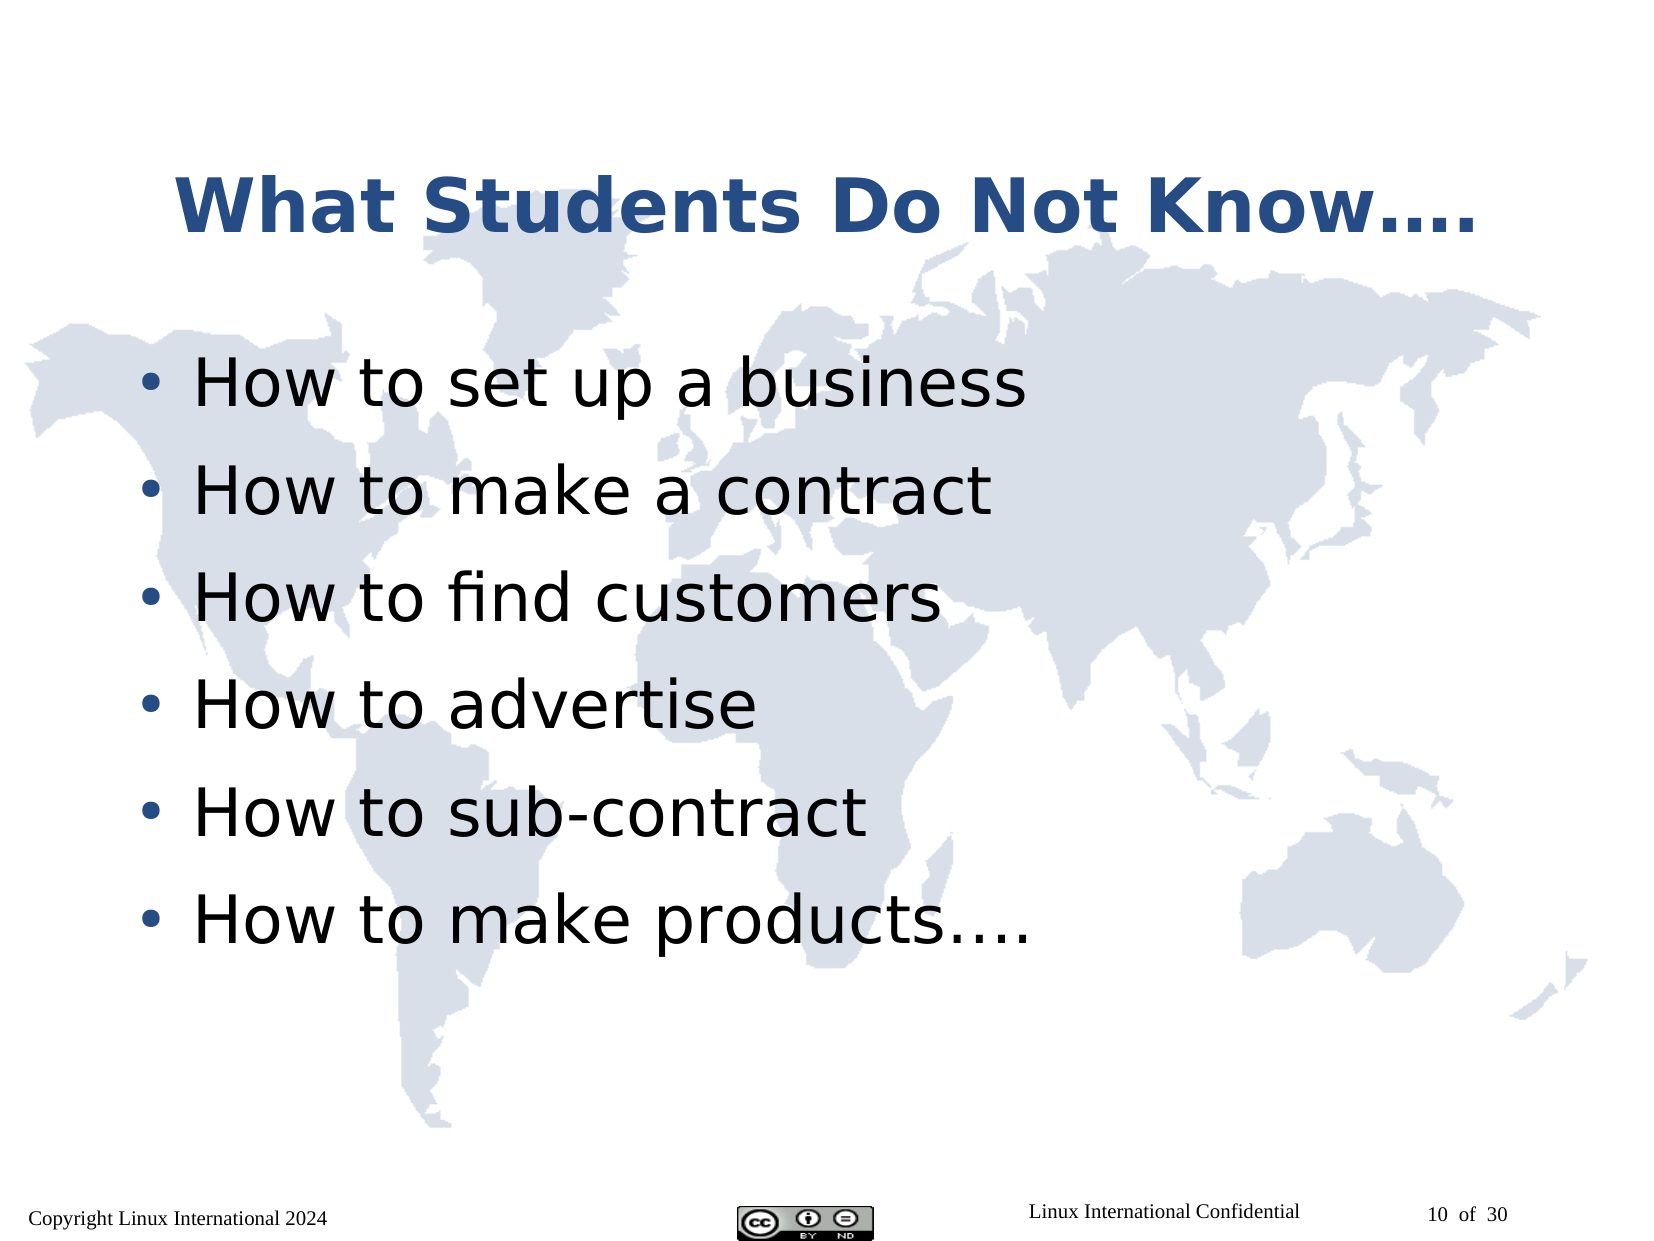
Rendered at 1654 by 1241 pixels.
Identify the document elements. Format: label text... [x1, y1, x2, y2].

picture [737, 1206, 874, 1241]
title What Students Do Not Know…. [121, 102, 1534, 310]
picture [0, 108, 1616, 1164]
list How to set up a business How to make a contract How to find customers How to advertise How to sub-contract How to make products…. [121, 344, 1534, 1127]
